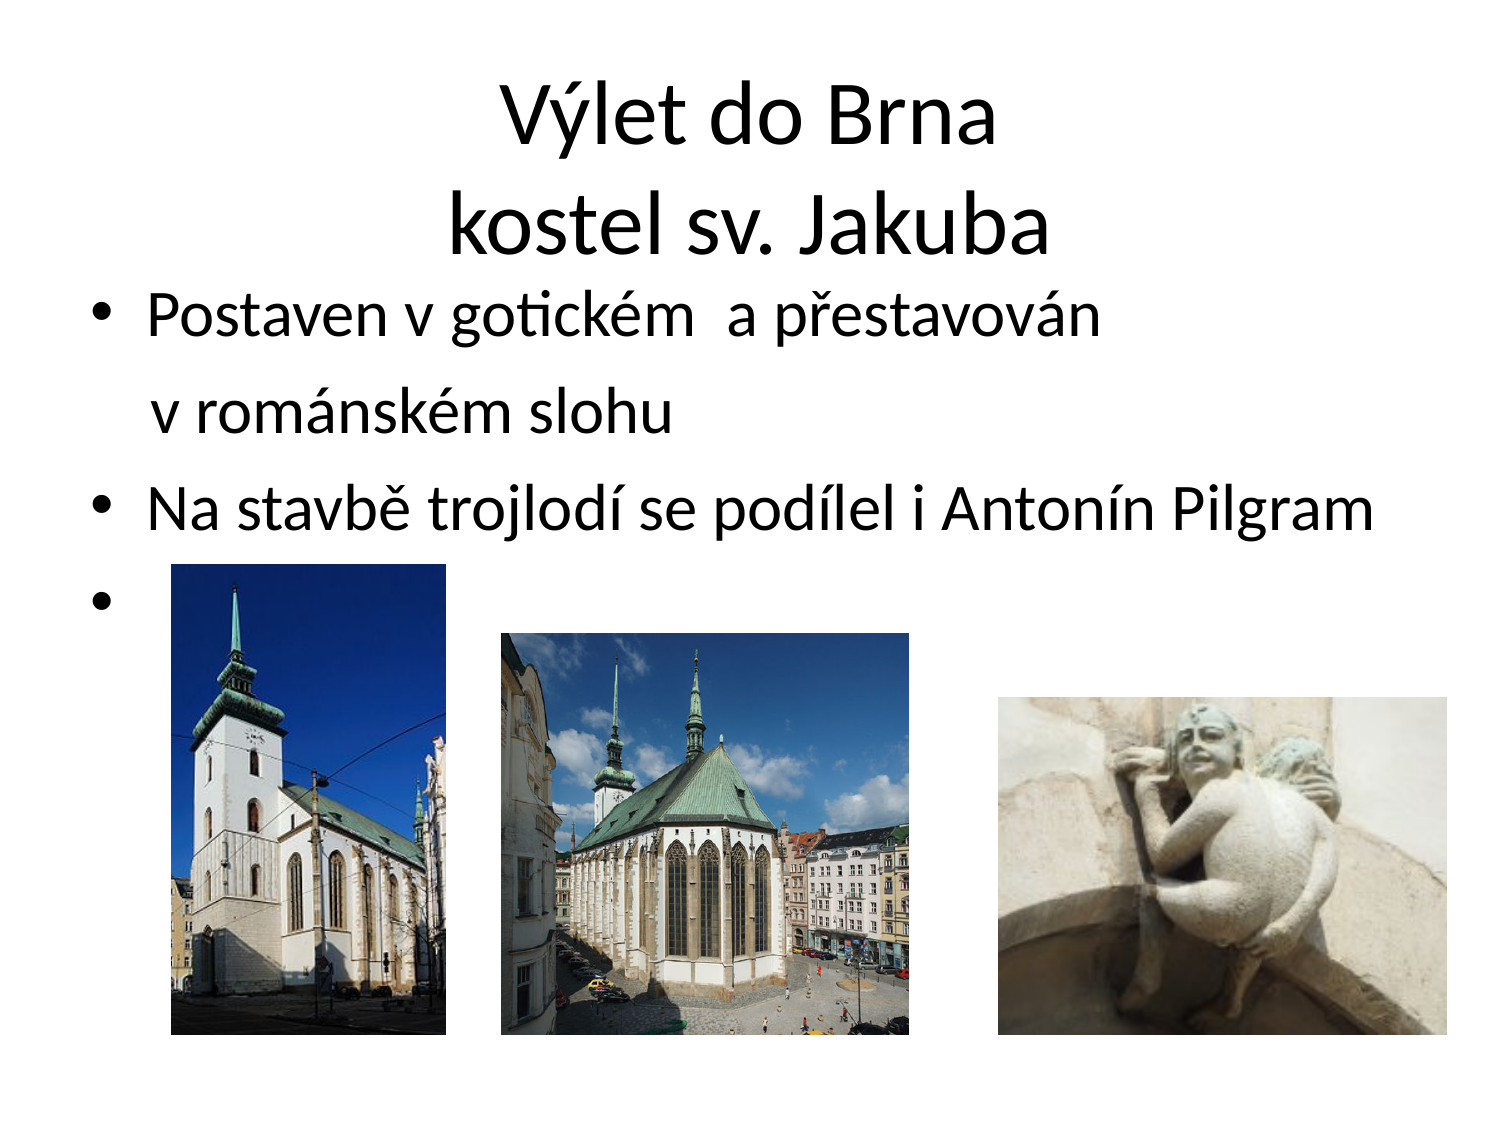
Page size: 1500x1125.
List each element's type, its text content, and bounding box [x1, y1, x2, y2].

picture [171, 564, 446, 1035]
title Výlet do Brna kostel sv. Jakuba [75, 45, 1426, 233]
list Postaven v gotickém a přestavován v románském slohu Na stavbě trojlodí se podílel i Antonín Pilgram [75, 262, 1426, 1005]
picture [501, 633, 909, 1035]
picture [998, 697, 1447, 1035]
